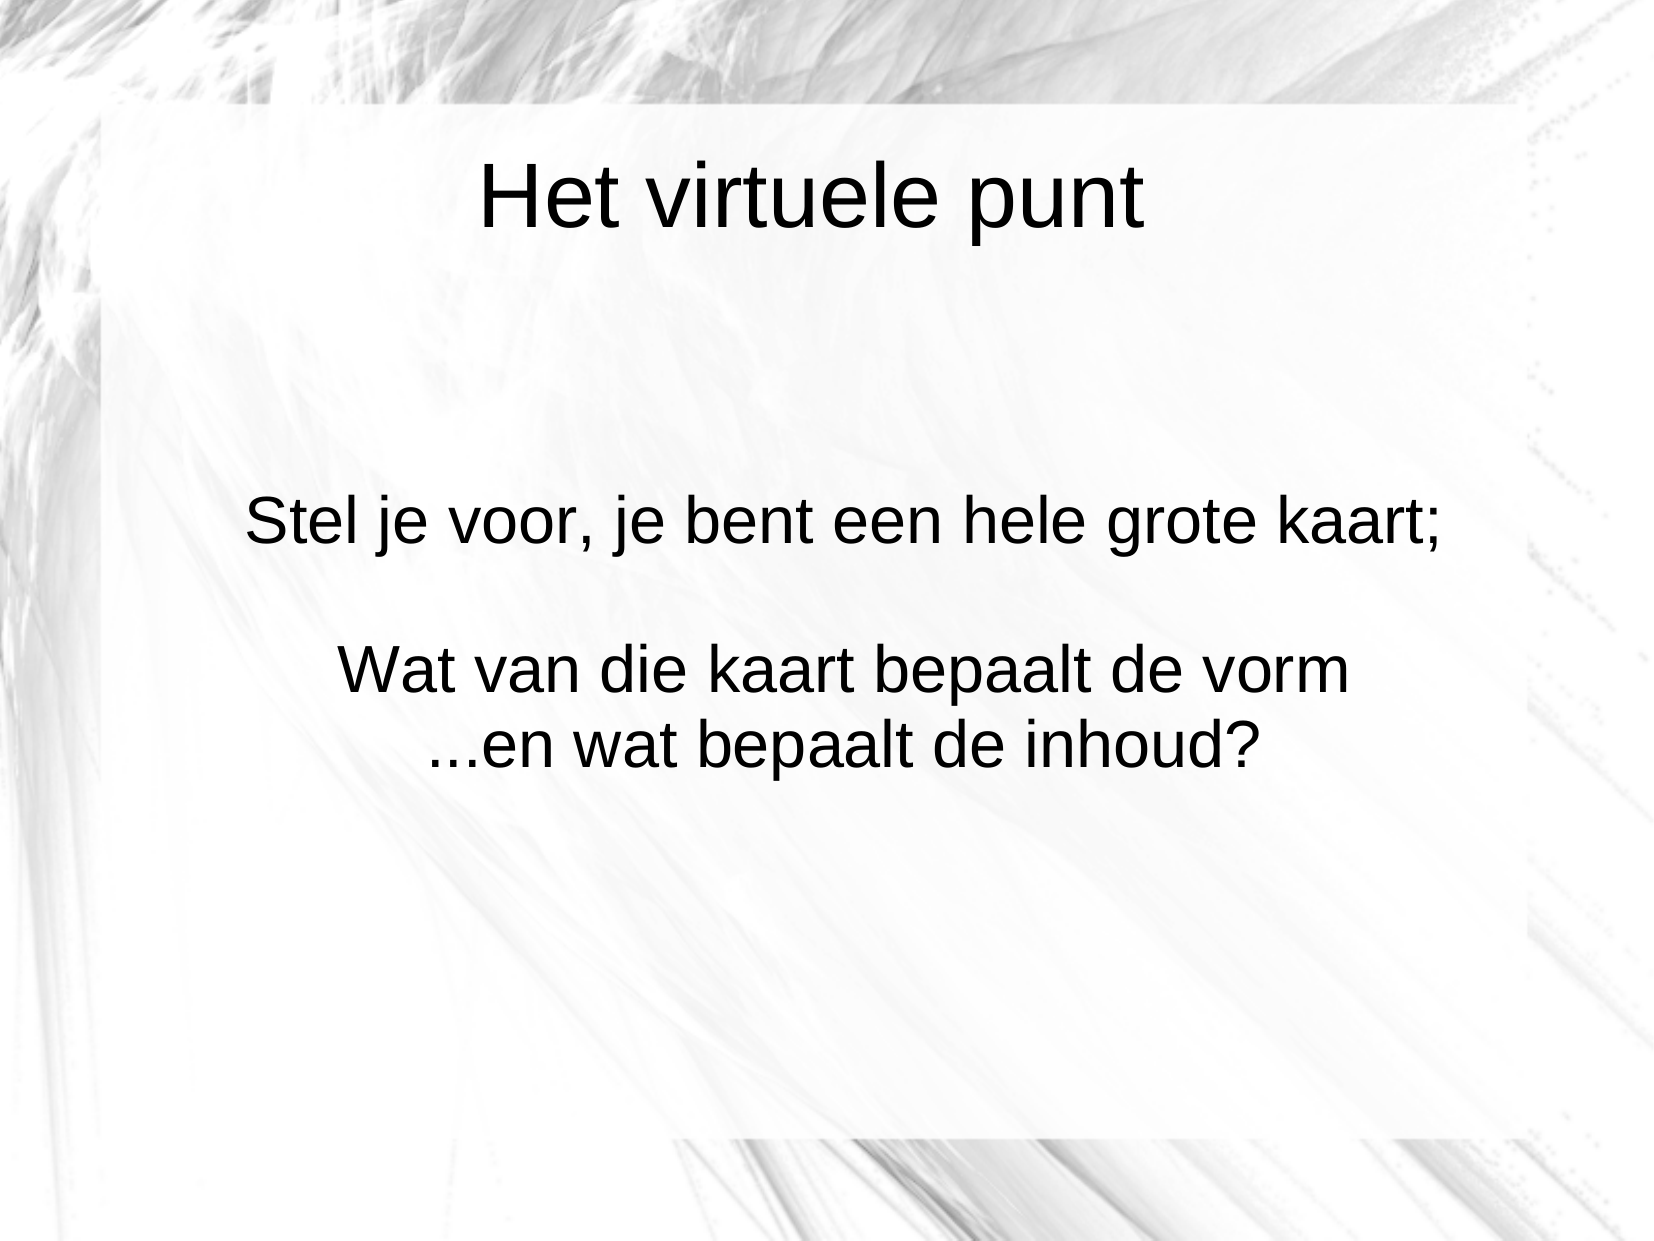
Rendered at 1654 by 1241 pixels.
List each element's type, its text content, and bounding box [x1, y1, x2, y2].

title Het virtuele punt [118, 119, 1506, 273]
subtitle Stel je voor, je bent een hele grote kaart; Wat van die kaart bepaalt de vorm ...en wat bepaalt de inhoud? [118, 327, 1571, 938]
picture [0, 0, 1654, 1241]
